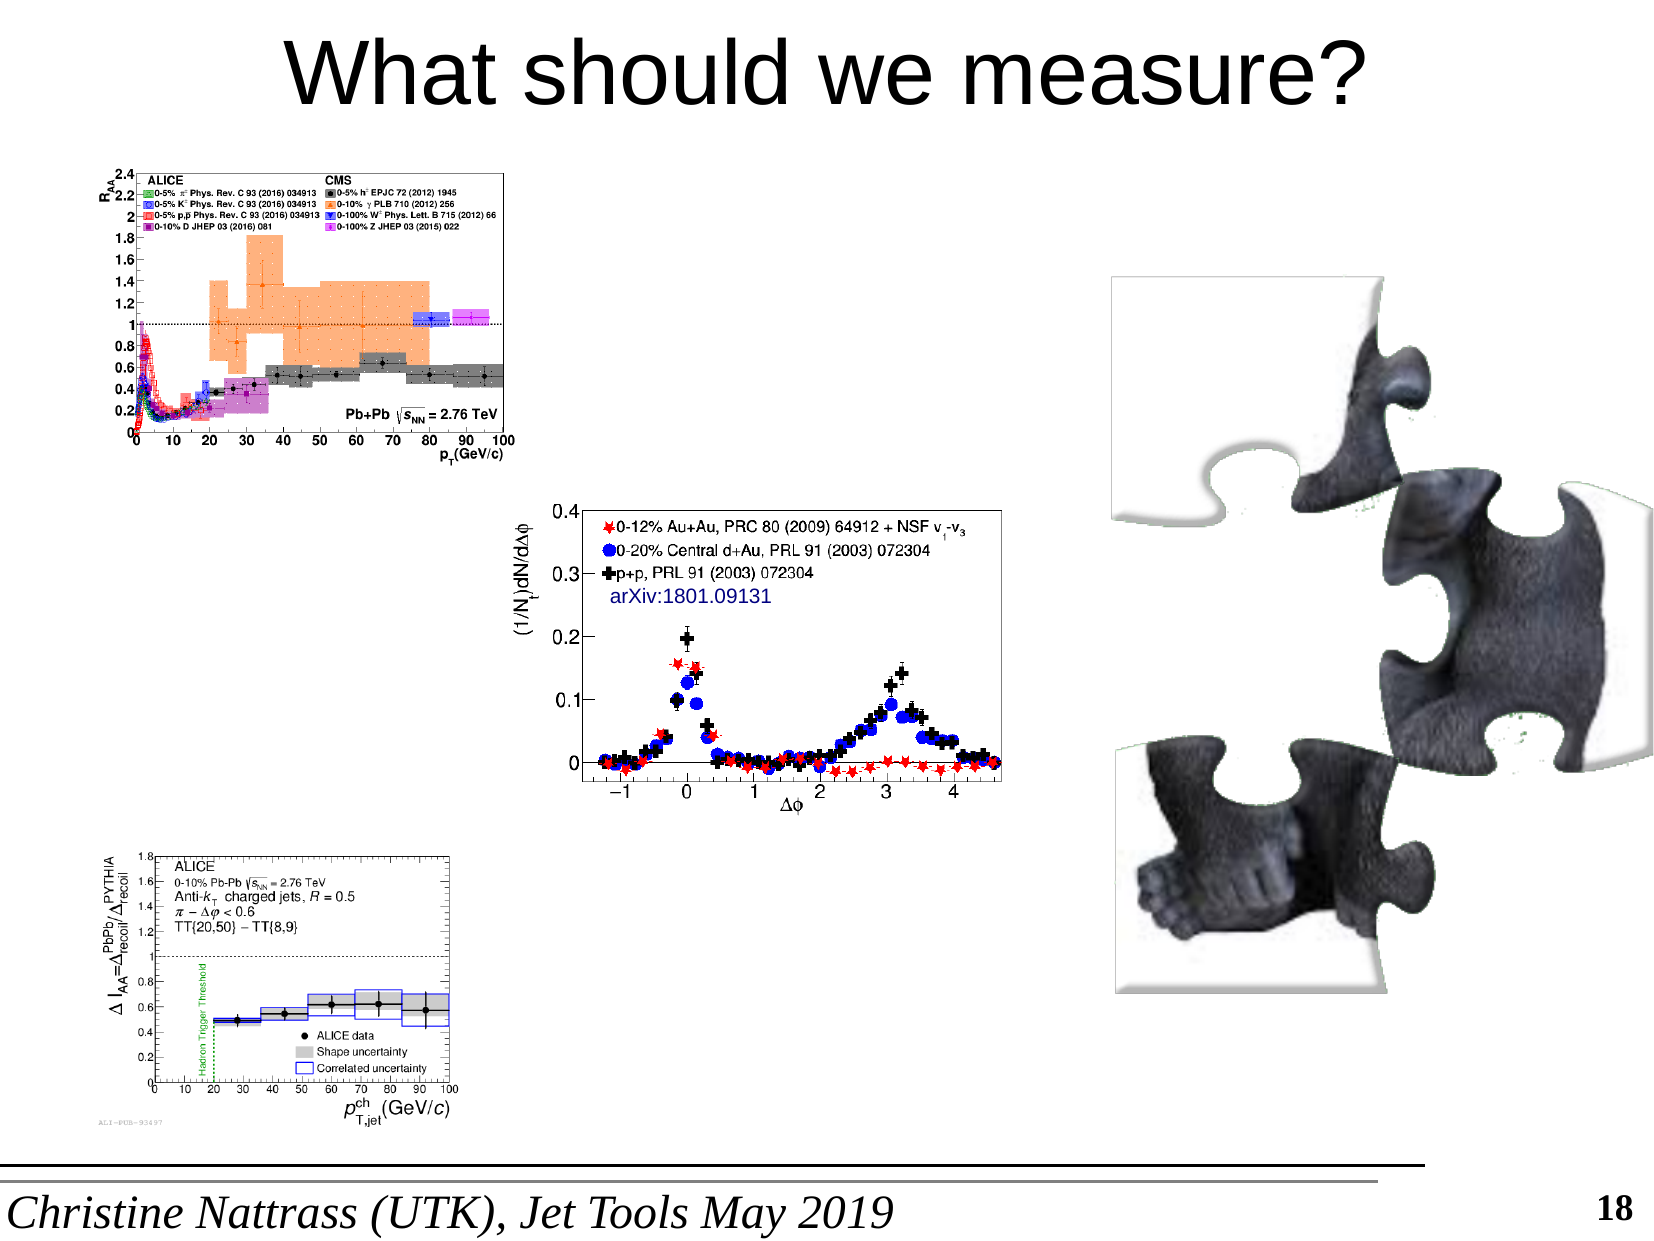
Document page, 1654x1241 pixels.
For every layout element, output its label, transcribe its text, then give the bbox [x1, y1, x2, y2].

picture [96, 826, 488, 1127]
picture [1110, 274, 1654, 997]
text_box arXiv:1801.09131 [594, 529, 787, 664]
title What should we measure? [82, 13, 1571, 132]
picture [507, 504, 1007, 818]
picture [99, 167, 515, 468]
